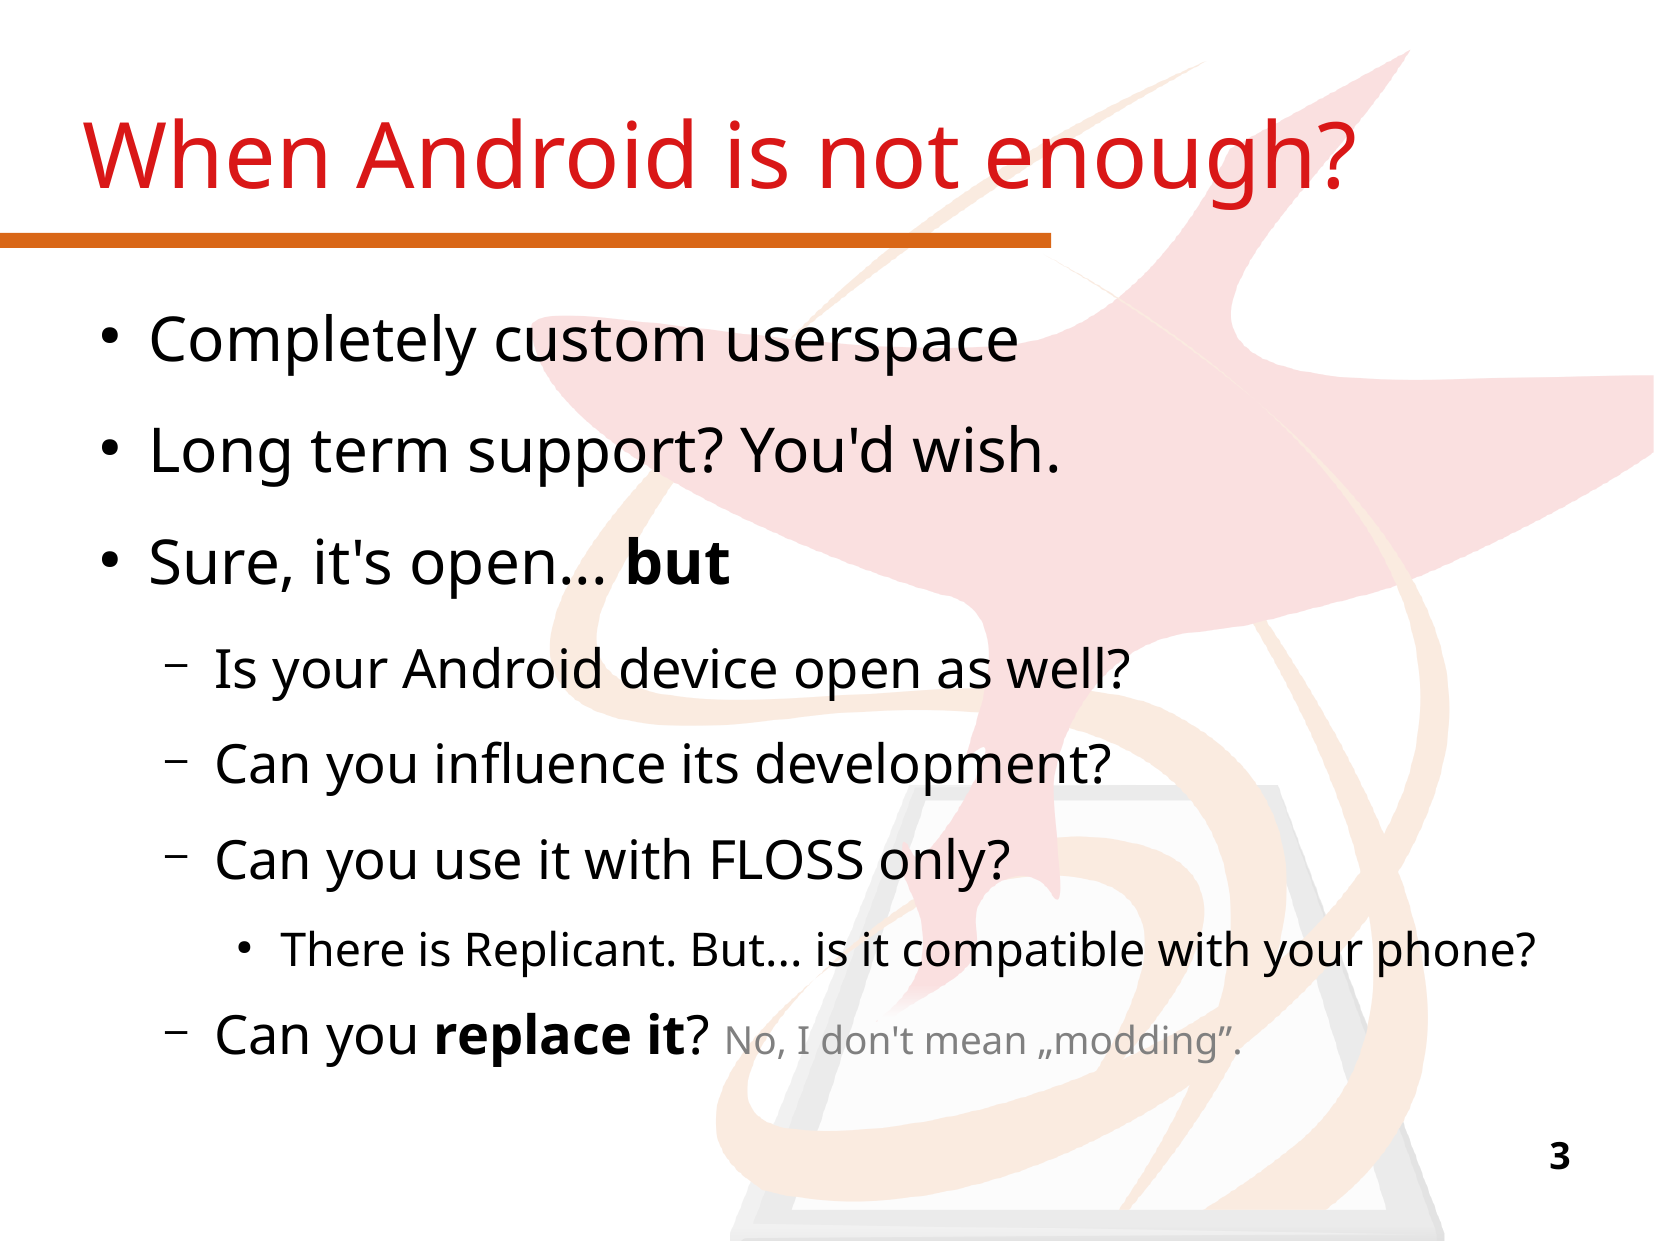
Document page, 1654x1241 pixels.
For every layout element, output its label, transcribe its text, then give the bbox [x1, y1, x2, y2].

title When Android is not enough? [82, 49, 1571, 257]
list Completely custom userspace Long term support? You'd wish. Sure, it's open... but Is your Android device open as well? Can you influence its development? Can you use it with FLOSS only? There is Replicant. But... is it compatible with your phone? Can you replace it? No, I don't mean „modding”. [82, 290, 1571, 1075]
picture [531, 49, 1654, 1241]
